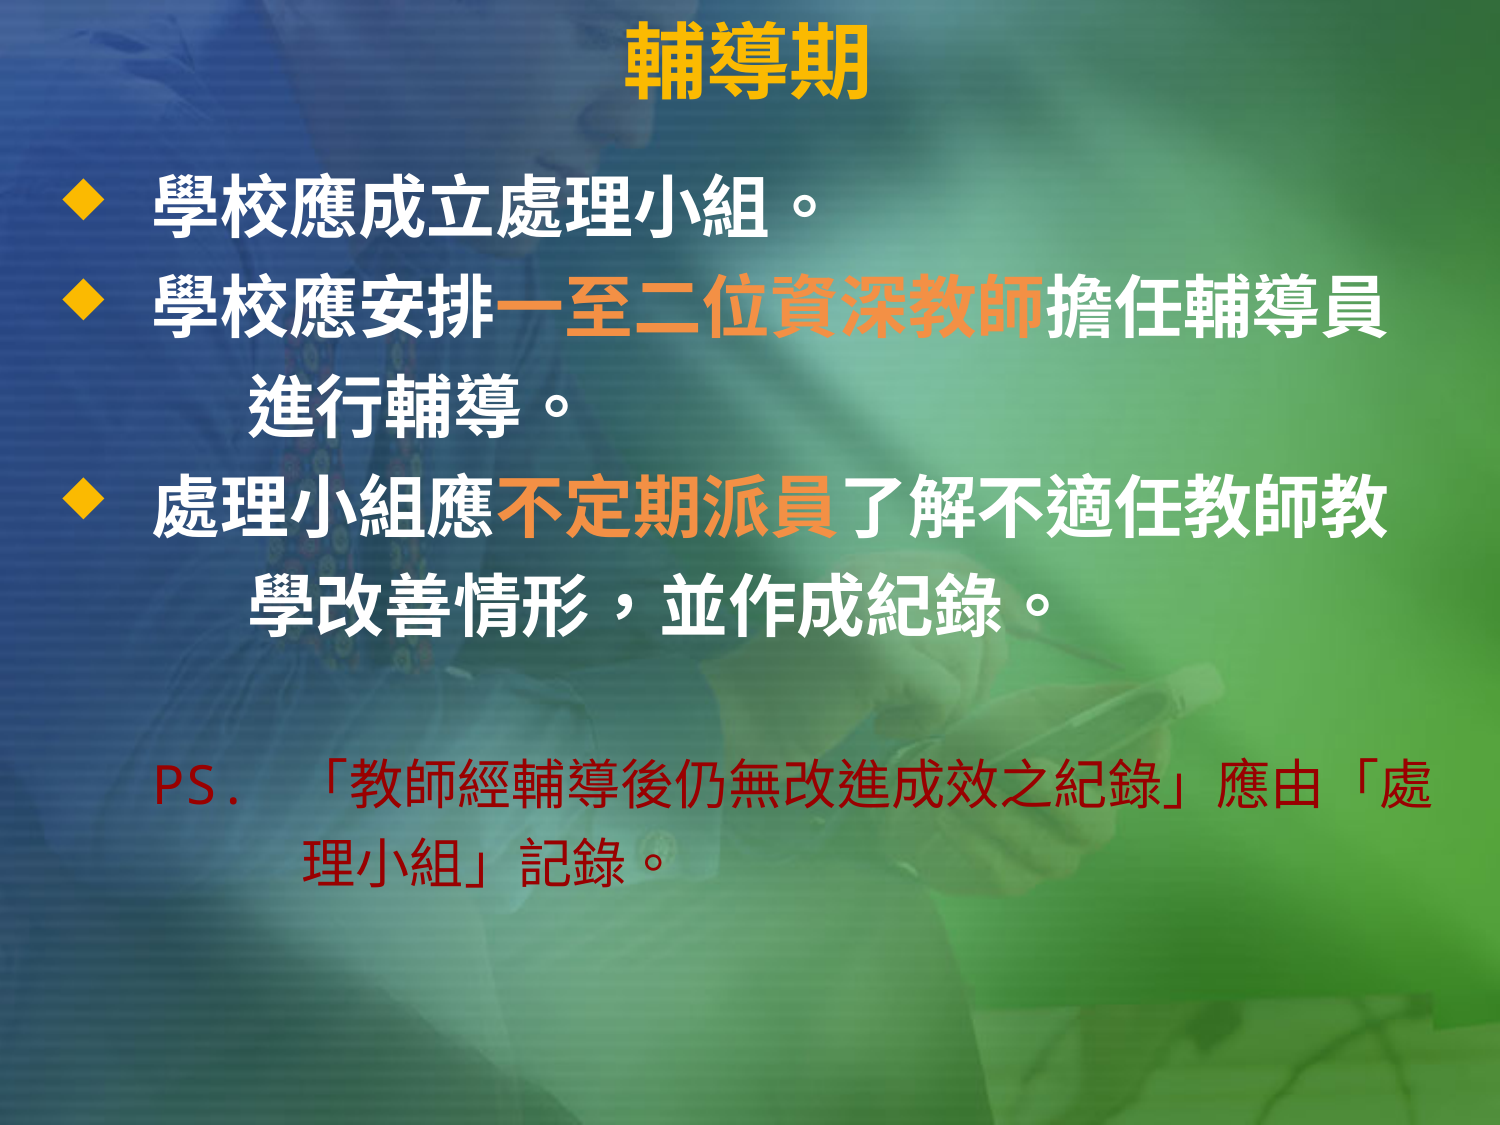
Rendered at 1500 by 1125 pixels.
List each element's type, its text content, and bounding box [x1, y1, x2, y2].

picture [0, 0, 1500, 1125]
list 學校應成立處理小組。 學校應安排一至二位資深教師擔任輔導員 進行輔導。 處理小組應不定期派員了解不適任教師教 學改善情形，並作成紀錄。 PS. 「教師經輔導後仍無改進成效之紀錄」應由「處 理小組」記錄。 [43, 165, 1464, 993]
title 輔導期 [257, 12, 1240, 118]
